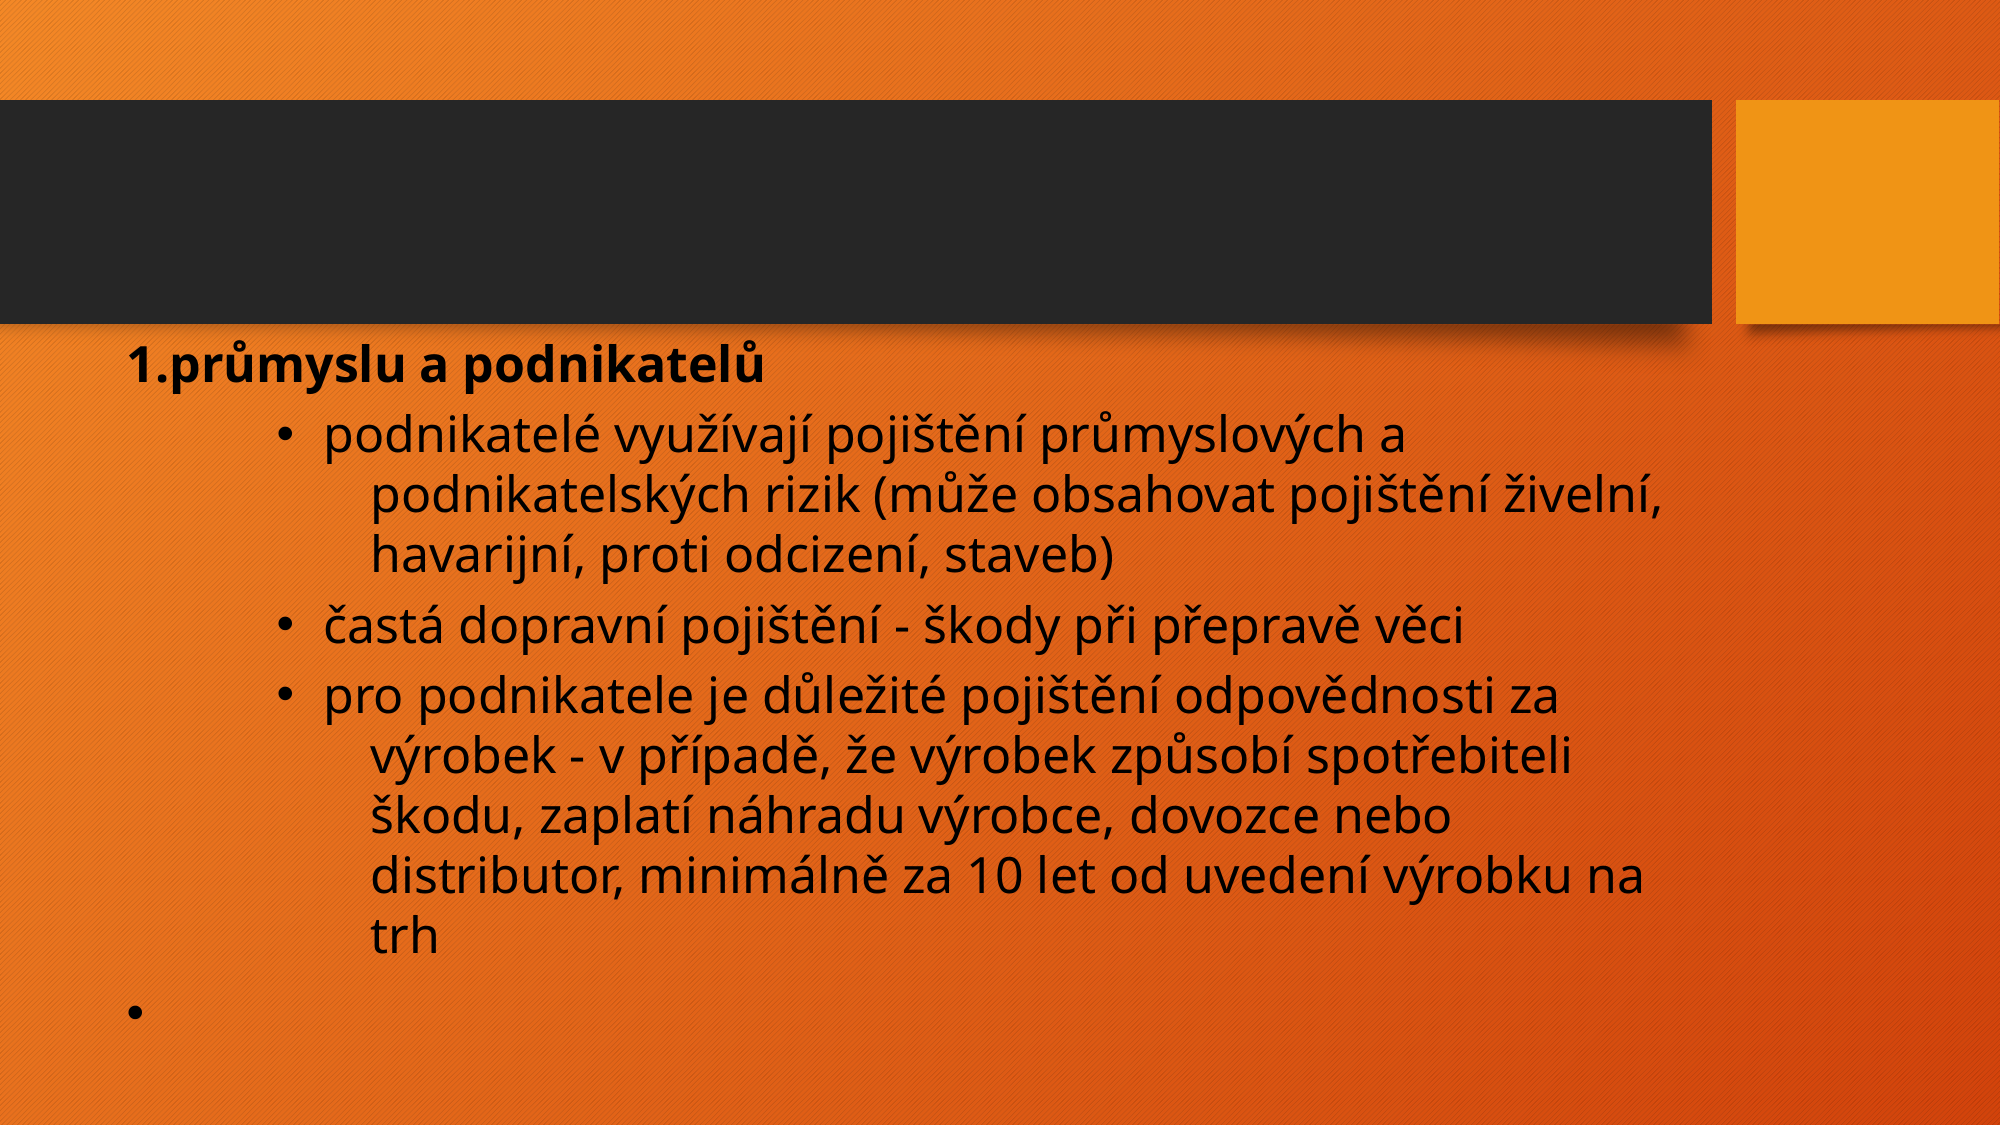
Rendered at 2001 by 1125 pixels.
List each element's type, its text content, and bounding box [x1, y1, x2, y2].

list průmyslu a podnikatelů podnikatelé využívají pojištění průmyslových a podnikatelských rizik (může obsahovat pojištění živelní, havarijní, proti odcizení, staveb) častá dopravní pojištění - škody při přepravě věci pro podnikatele je důležité pojištění odpovědnosti za výrobek - v případě, že výrobek způsobí spotřebiteli škodu, zaplatí náhradu výrobce, dovozce nebo distributor, minimálně za 10 let od uvedení výrobku na trh [111, 324, 1689, 1125]
